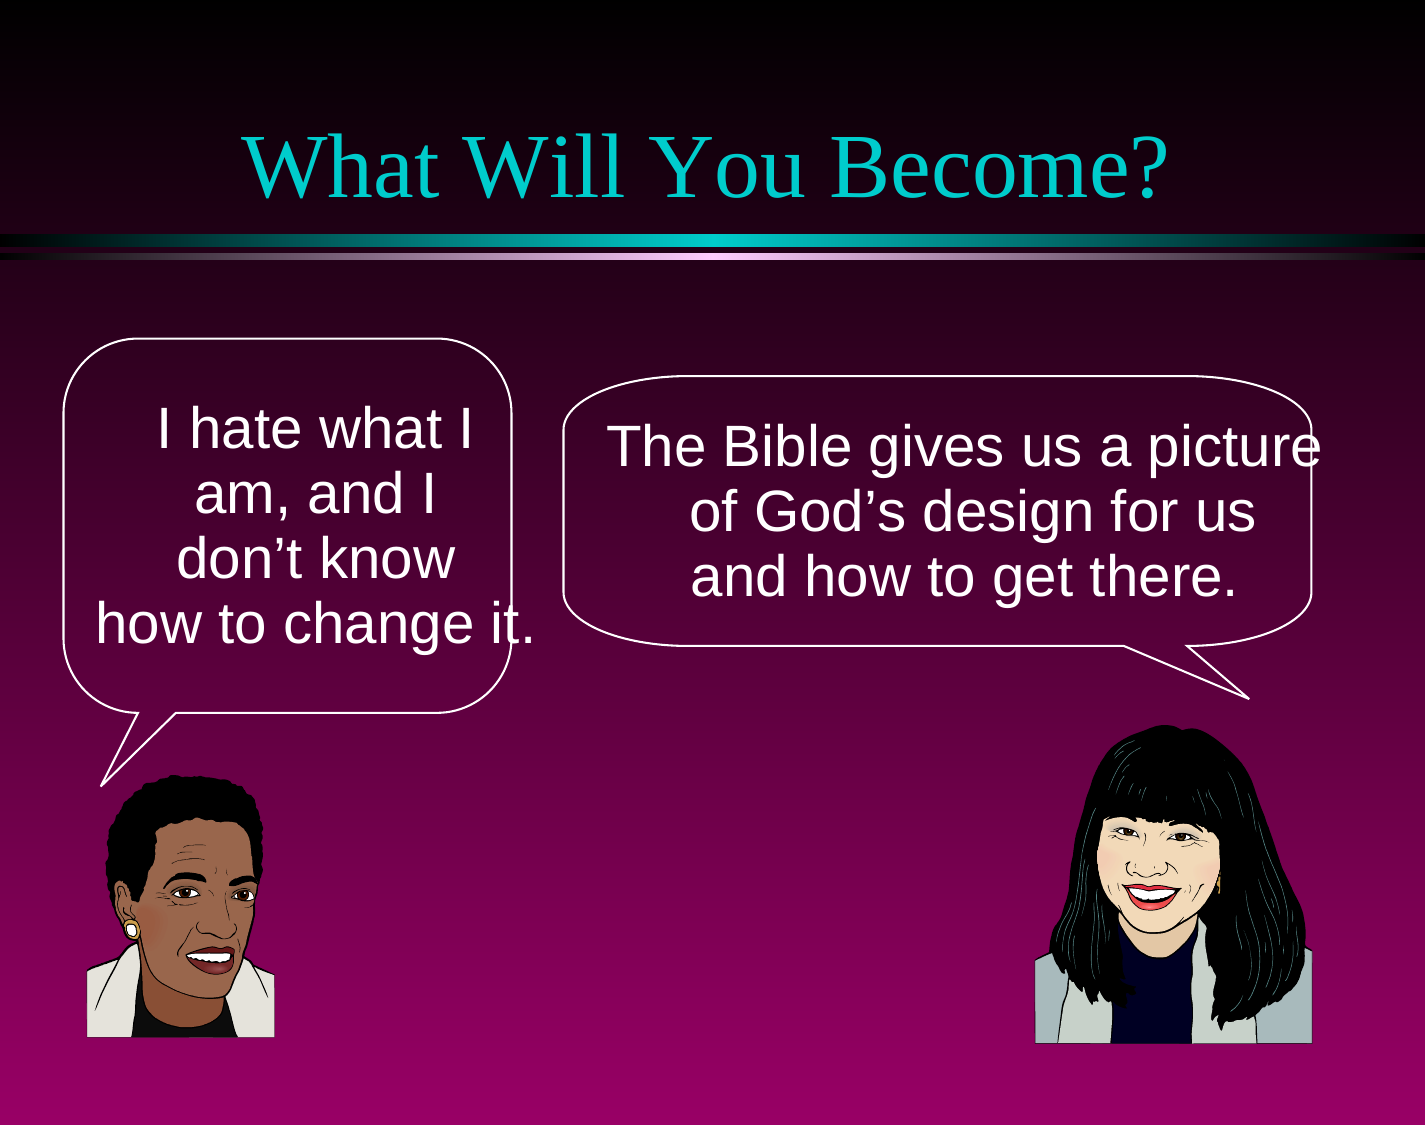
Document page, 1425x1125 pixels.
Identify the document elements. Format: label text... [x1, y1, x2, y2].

text_box The Bible gives us a picture of God’s design for us and how to get there. [563, 376, 1312, 700]
title What Will You Become? [95, 37, 1319, 225]
picture [1034, 725, 1313, 1044]
text_box I hate what I am, and I don’t know how to change it. [63, 338, 512, 774]
picture [86, 774, 275, 1038]
